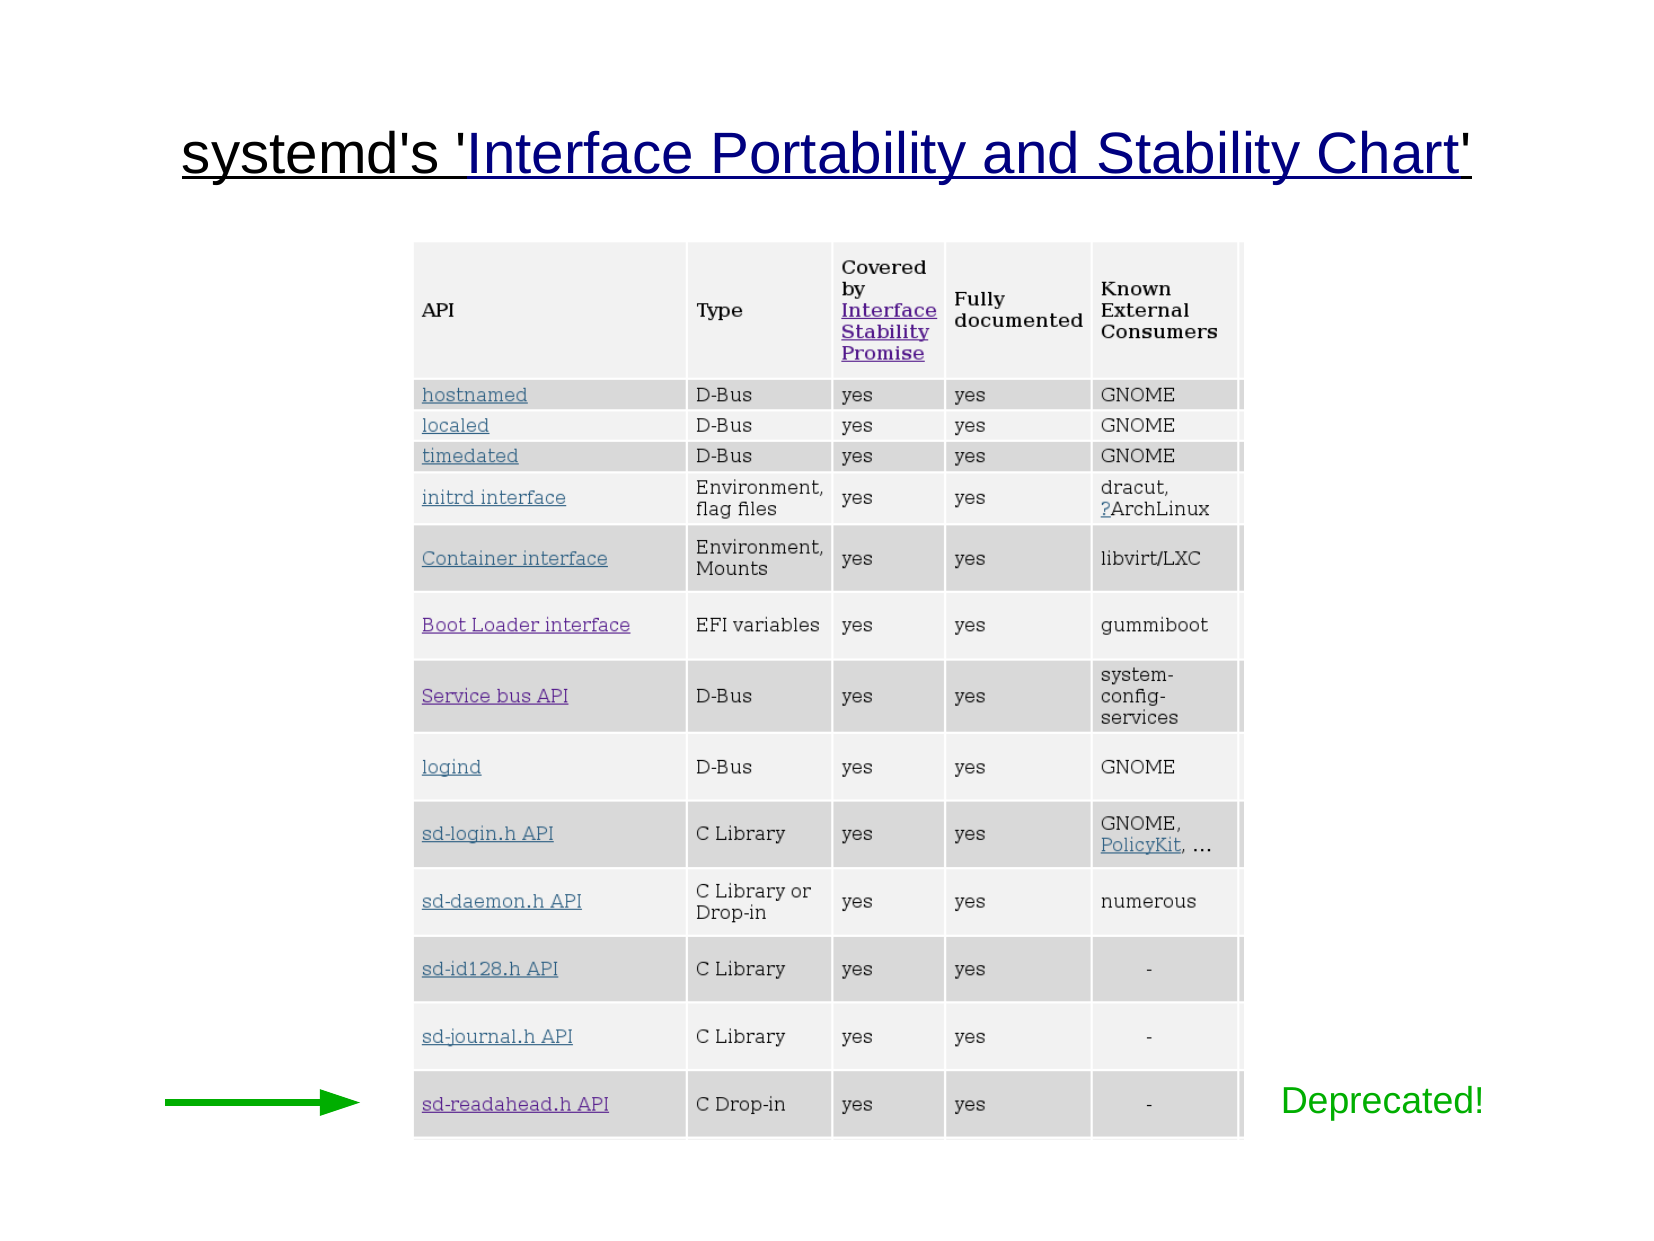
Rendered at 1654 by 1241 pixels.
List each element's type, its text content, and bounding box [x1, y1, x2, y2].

title systemd's 'Interface Portability and Stability Chart' [82, 49, 1571, 257]
picture [405, 239, 1244, 1141]
text_box Deprecated! [1266, 1072, 1499, 1130]
